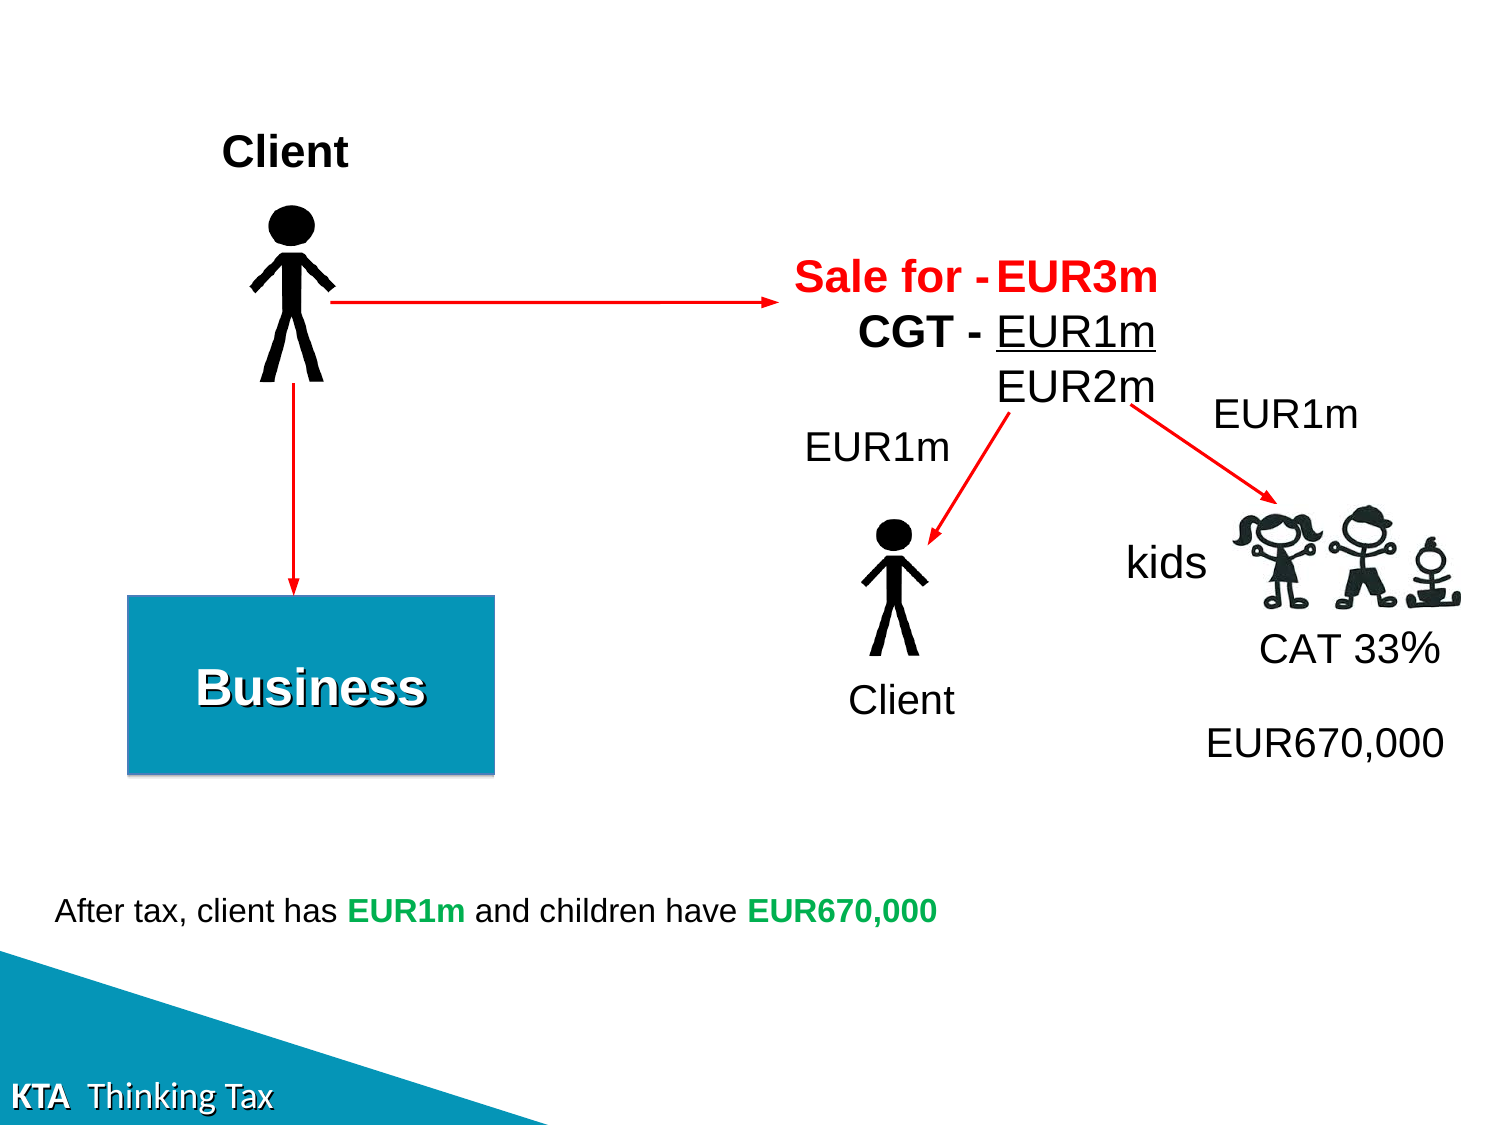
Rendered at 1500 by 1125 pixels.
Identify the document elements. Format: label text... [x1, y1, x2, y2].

text_box [128, 596, 494, 774]
text_box EUR1m [1197, 379, 1387, 446]
text_box EUR1m [789, 412, 979, 478]
picture [199, 200, 404, 405]
text_box EUR670,000 [1179, 708, 1461, 774]
text_box Sale for - CGT - [779, 239, 981, 366]
text_box Client [206, 114, 396, 186]
text_box Client [833, 665, 1023, 731]
text_box kids [1072, 525, 1232, 596]
text_box CAT 33% [1232, 610, 1465, 682]
text_box After tax, client has EUR1m and children have EUR670,000 [39, 882, 1140, 938]
picture [822, 515, 982, 674]
text_box EUR3m EUR1m EUR2m [981, 238, 1233, 421]
text_box Business [157, 645, 465, 725]
picture [1232, 504, 1461, 610]
